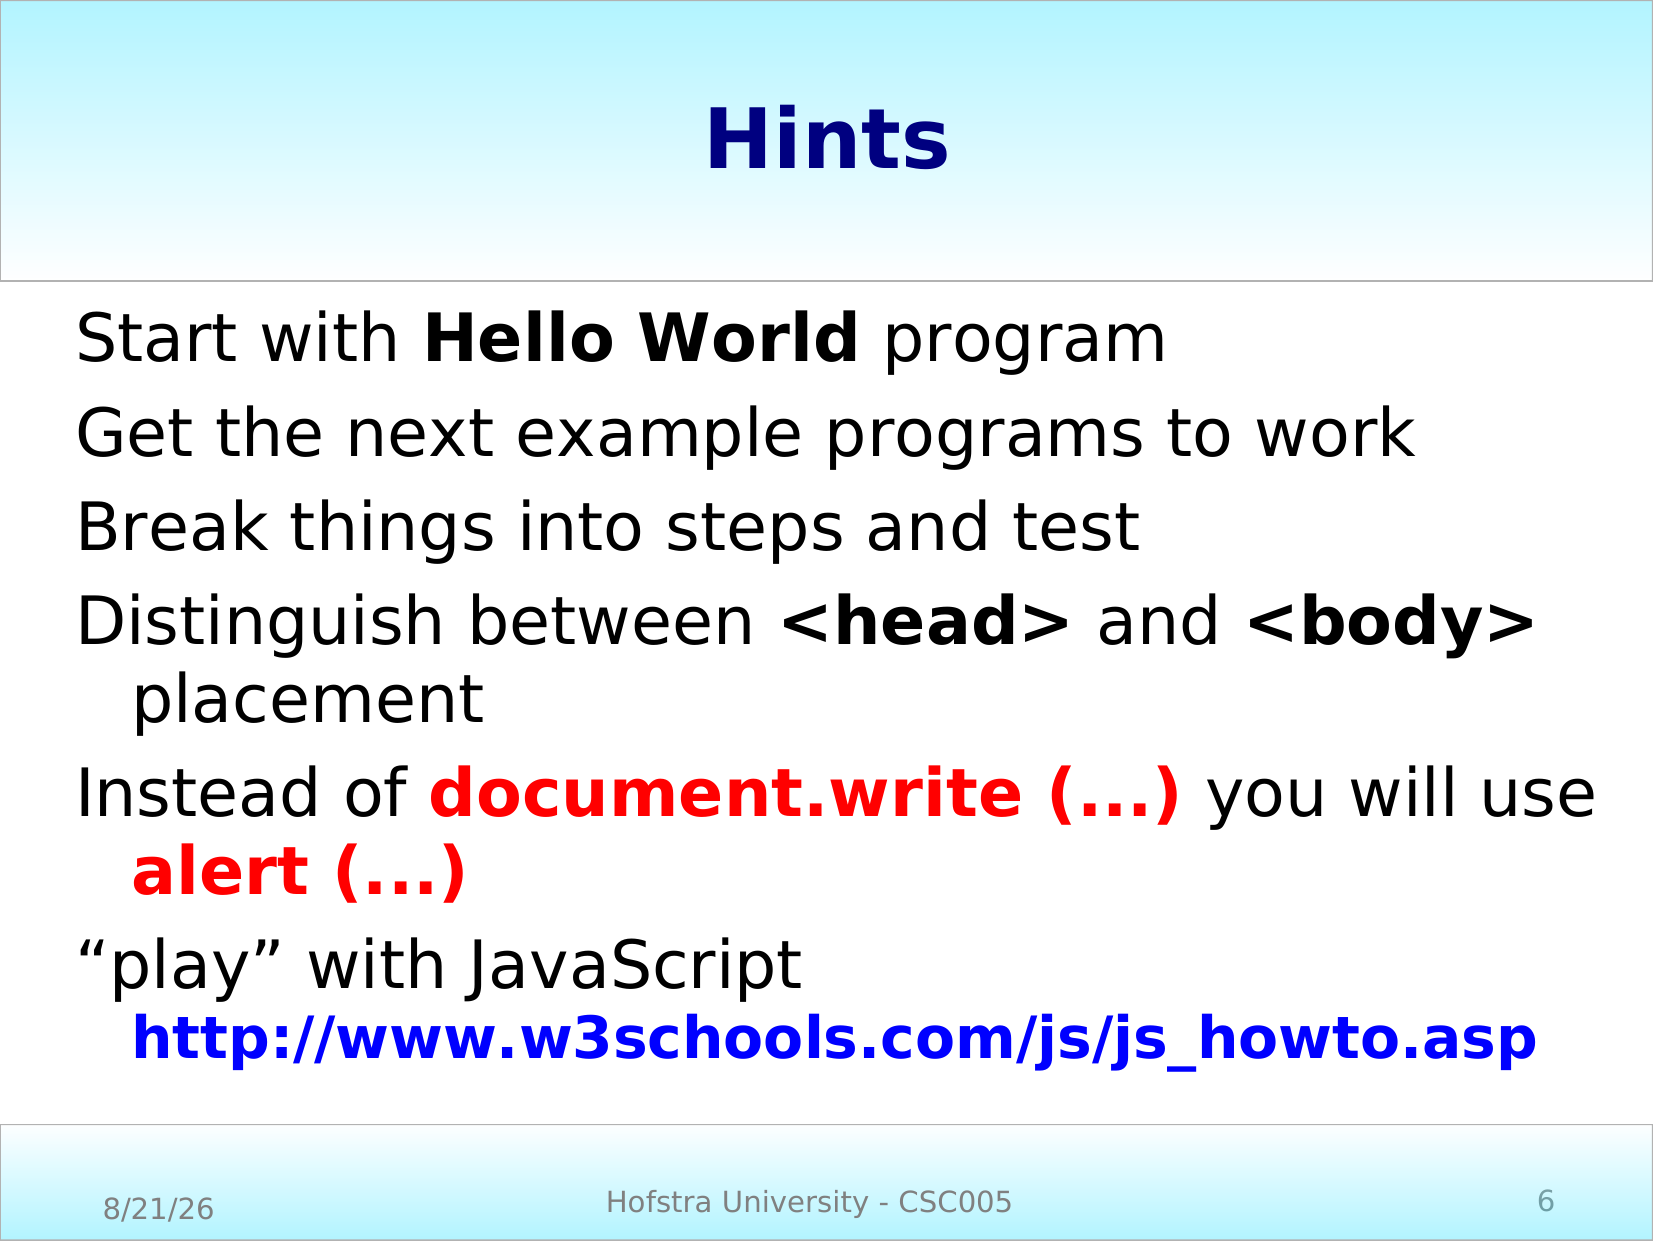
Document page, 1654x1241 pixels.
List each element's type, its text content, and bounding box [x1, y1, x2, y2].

list Start with Hello World program Get the next example programs to work Break things into steps and test Distinguish between <head> and <body> placement Instead of document.write (...) you will use alert (...) “play” with JavaScript http://www.w3schools.com/js/js_howto.asp [75, 299, 1619, 1073]
title Hints [78, 77, 1576, 203]
